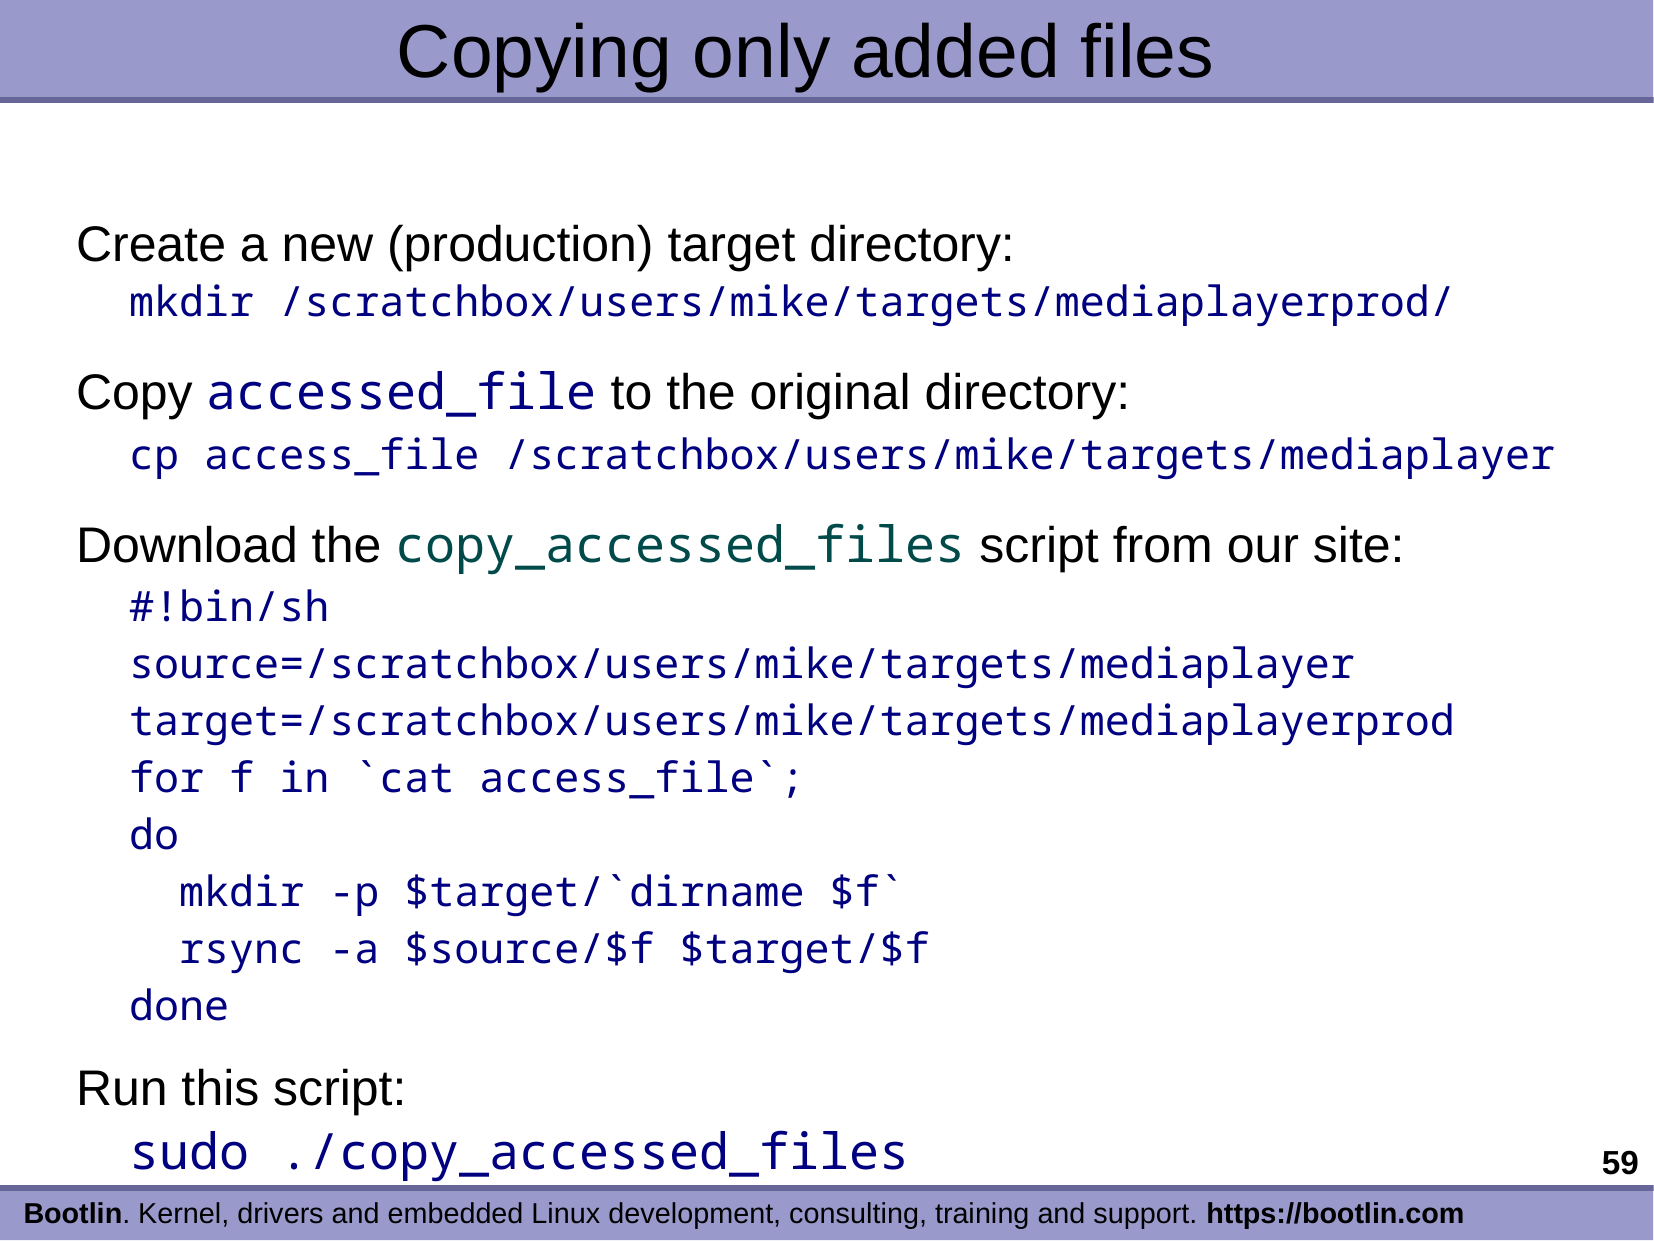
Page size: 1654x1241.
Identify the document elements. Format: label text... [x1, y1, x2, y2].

title Copying only added files [60, 5, 1551, 97]
list Create a new (production) target directory: mkdir /scratchbox/users/mike/targets/mediaplayerprod/ Copy accessed_file to the original directory: cp access_file /scratchbox/users/mike/targets/mediaplayer Download the copy_accessed_files script from our site: #!bin/sh source=/scratchbox/users/mike/targets/mediaplayer target=/scratchbox/users/mike/targets/mediaplayerprod for f in `cat access_file`; do mkdir -p $target/`dirname $f` rsync -a $source/$f $target/$f done Run this script: sudo ./copy_accessed_files [58, 216, 1573, 1189]
